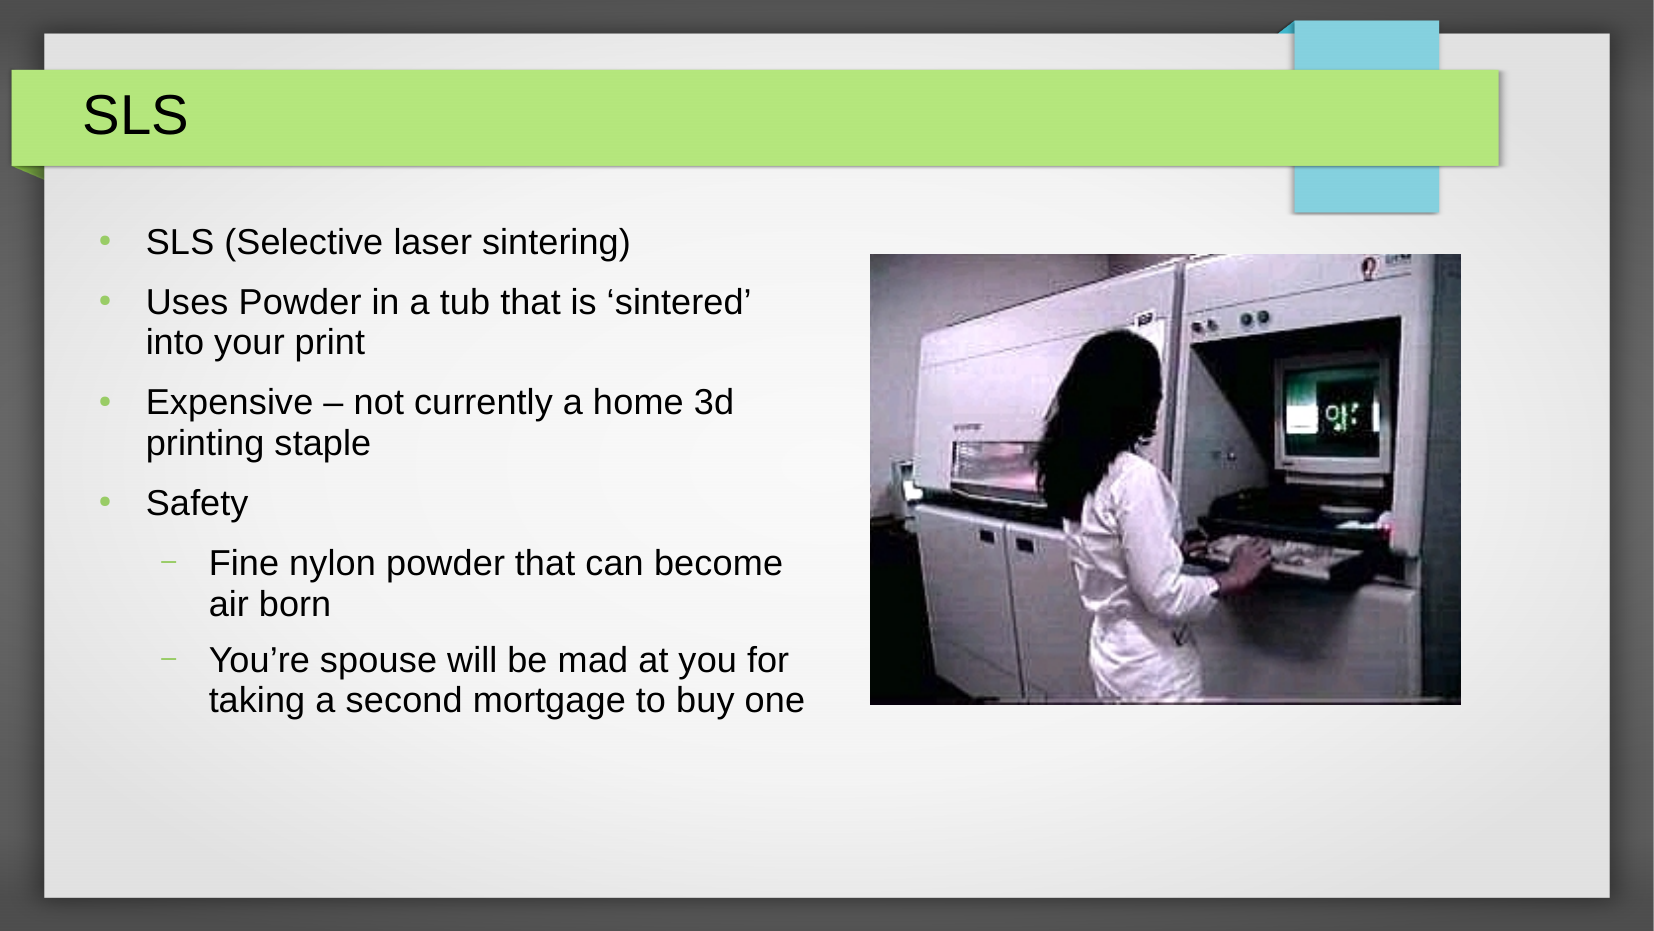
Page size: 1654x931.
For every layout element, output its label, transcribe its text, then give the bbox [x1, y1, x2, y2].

title SLS [82, 70, 1264, 160]
list SLS (Selective laser sintering) Uses Powder in a tub that is ‘sintered’ into your print Expensive – not currently a home 3d printing staple Safety Fine nylon powder that can become air born You’re spouse will be mad at you for taking a second mortgage to buy one [82, 221, 809, 761]
picture [0, 0, 1654, 931]
